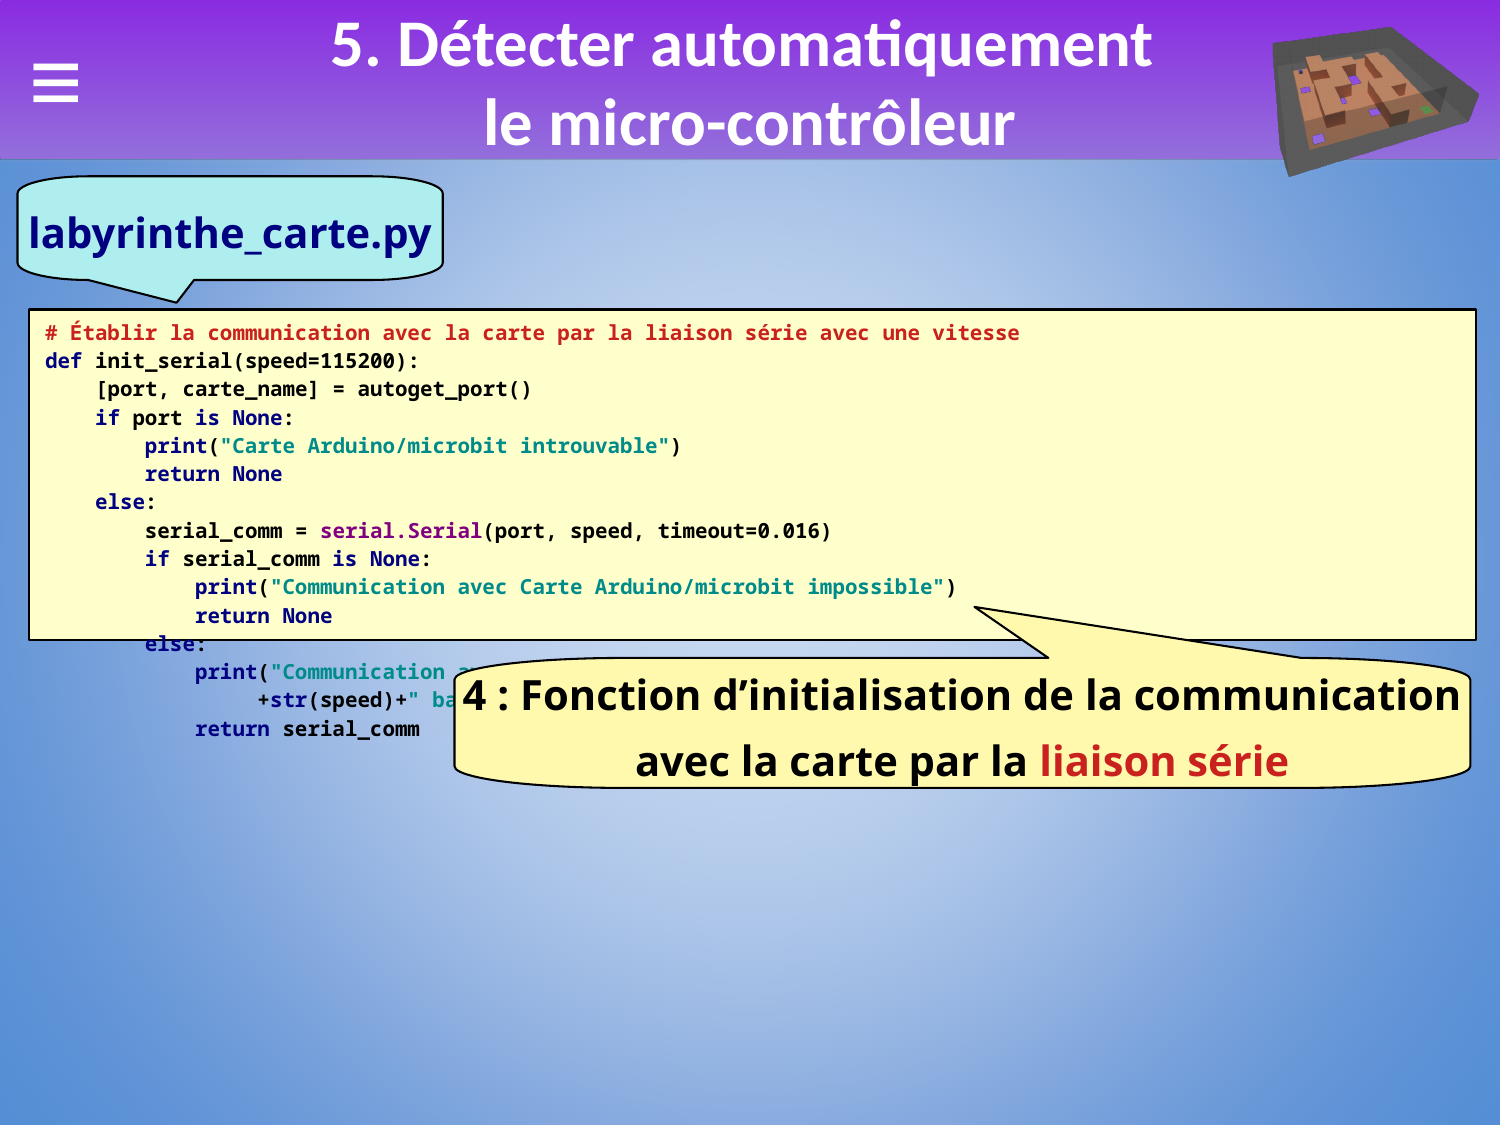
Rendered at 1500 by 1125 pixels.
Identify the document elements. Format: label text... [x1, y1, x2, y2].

text_box # Établir la communication avec la carte par la liaison série avec une vitesse def init_serial(speed=115200): [port, carte_name] = autoget_port() if port is None: print("Carte Arduino/microbit introuvable") return None else: serial_comm = serial.Serial(port, speed, timeout=0.016) if serial_comm is None: print("Communication avec Carte Arduino/microbit impossible") return None else: print("Communication avec Carte Arduino/microbit établie sur "+port+" à la vitesse " +str(speed)+" bauds") return serial_comm [29, 309, 1477, 641]
text_box labyrinthe_carte.py [17, 176, 443, 303]
text_box 5. Détecter automatiquement le micro-contrôleur [0, 0, 1500, 159]
text_box ≡ [14, 23, 101, 141]
text_box 4 : Fonction d’initialisation de la communication avec la carte par la liaison série [454, 606, 1471, 788]
picture [0, 27, 1500, 1125]
